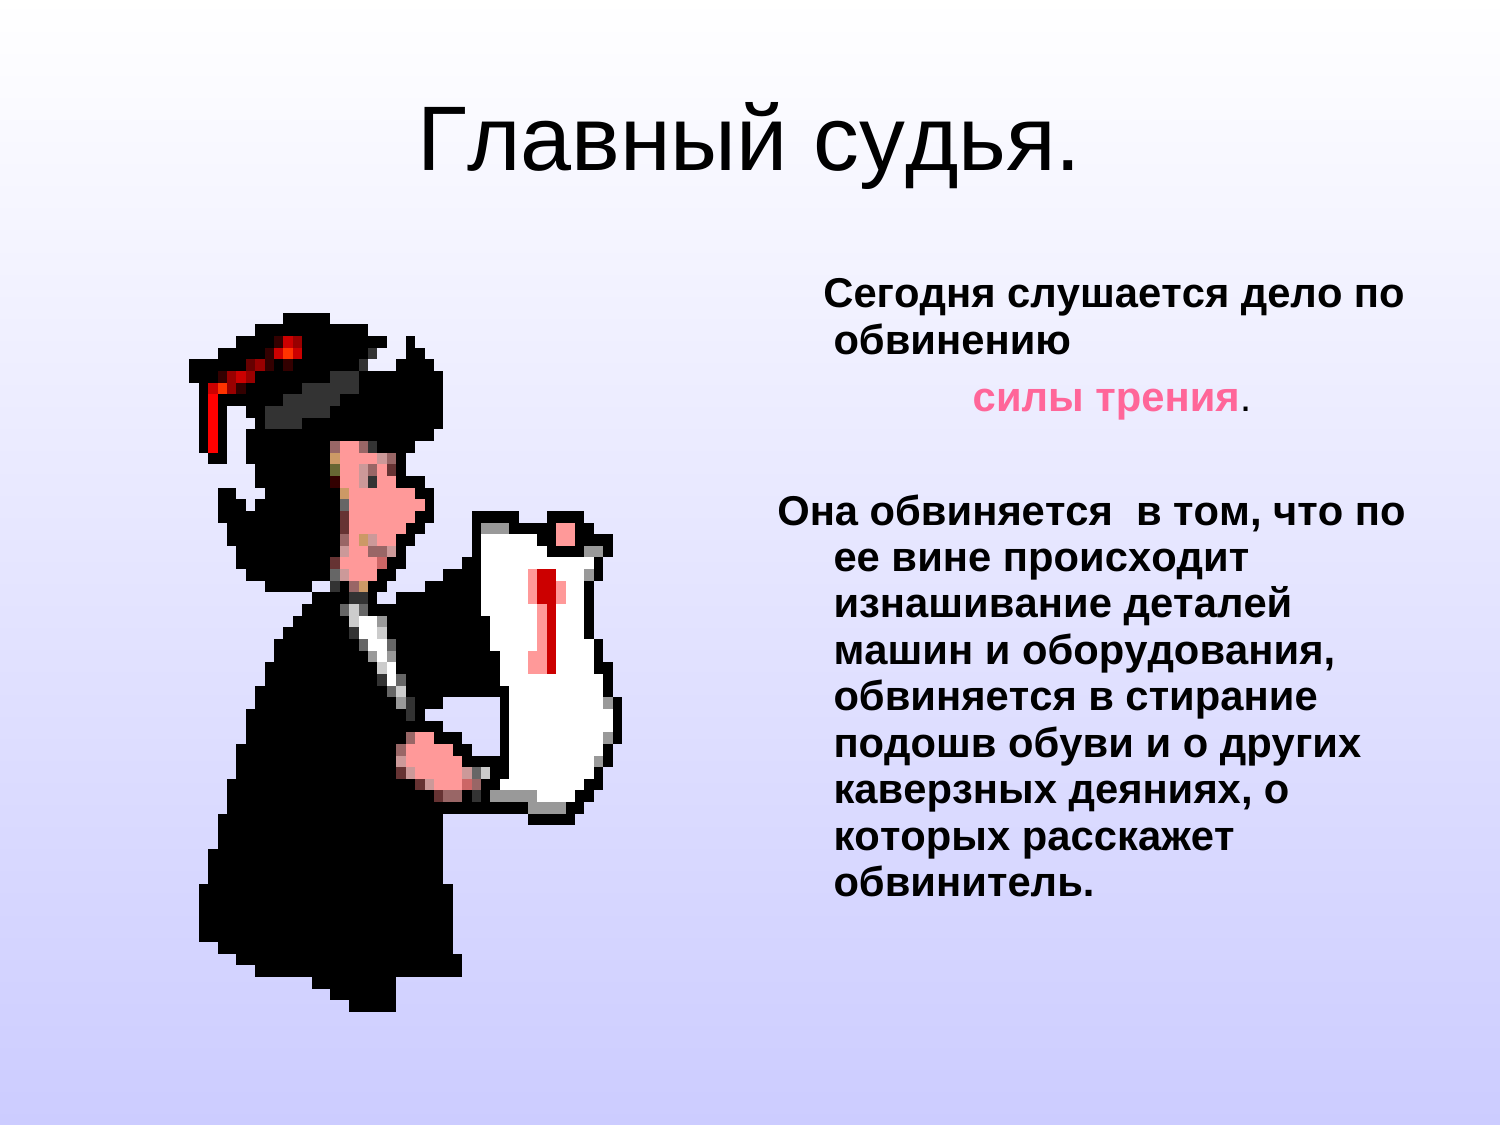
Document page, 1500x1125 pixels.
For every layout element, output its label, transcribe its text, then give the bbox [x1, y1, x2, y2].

list [75, 262, 738, 1006]
picture [171, 290, 632, 1024]
list Сегодня слушается дело по обвинению силы трения. Она обвиняется в том, что по ее вине происходит изнашивание деталей машин и оборудования, обвиняется в стирание подошв обуви и о других каверзных деяниях, о которых расскажет обвинитель. [762, 262, 1426, 1037]
title Главный судья. [75, 45, 1426, 233]
